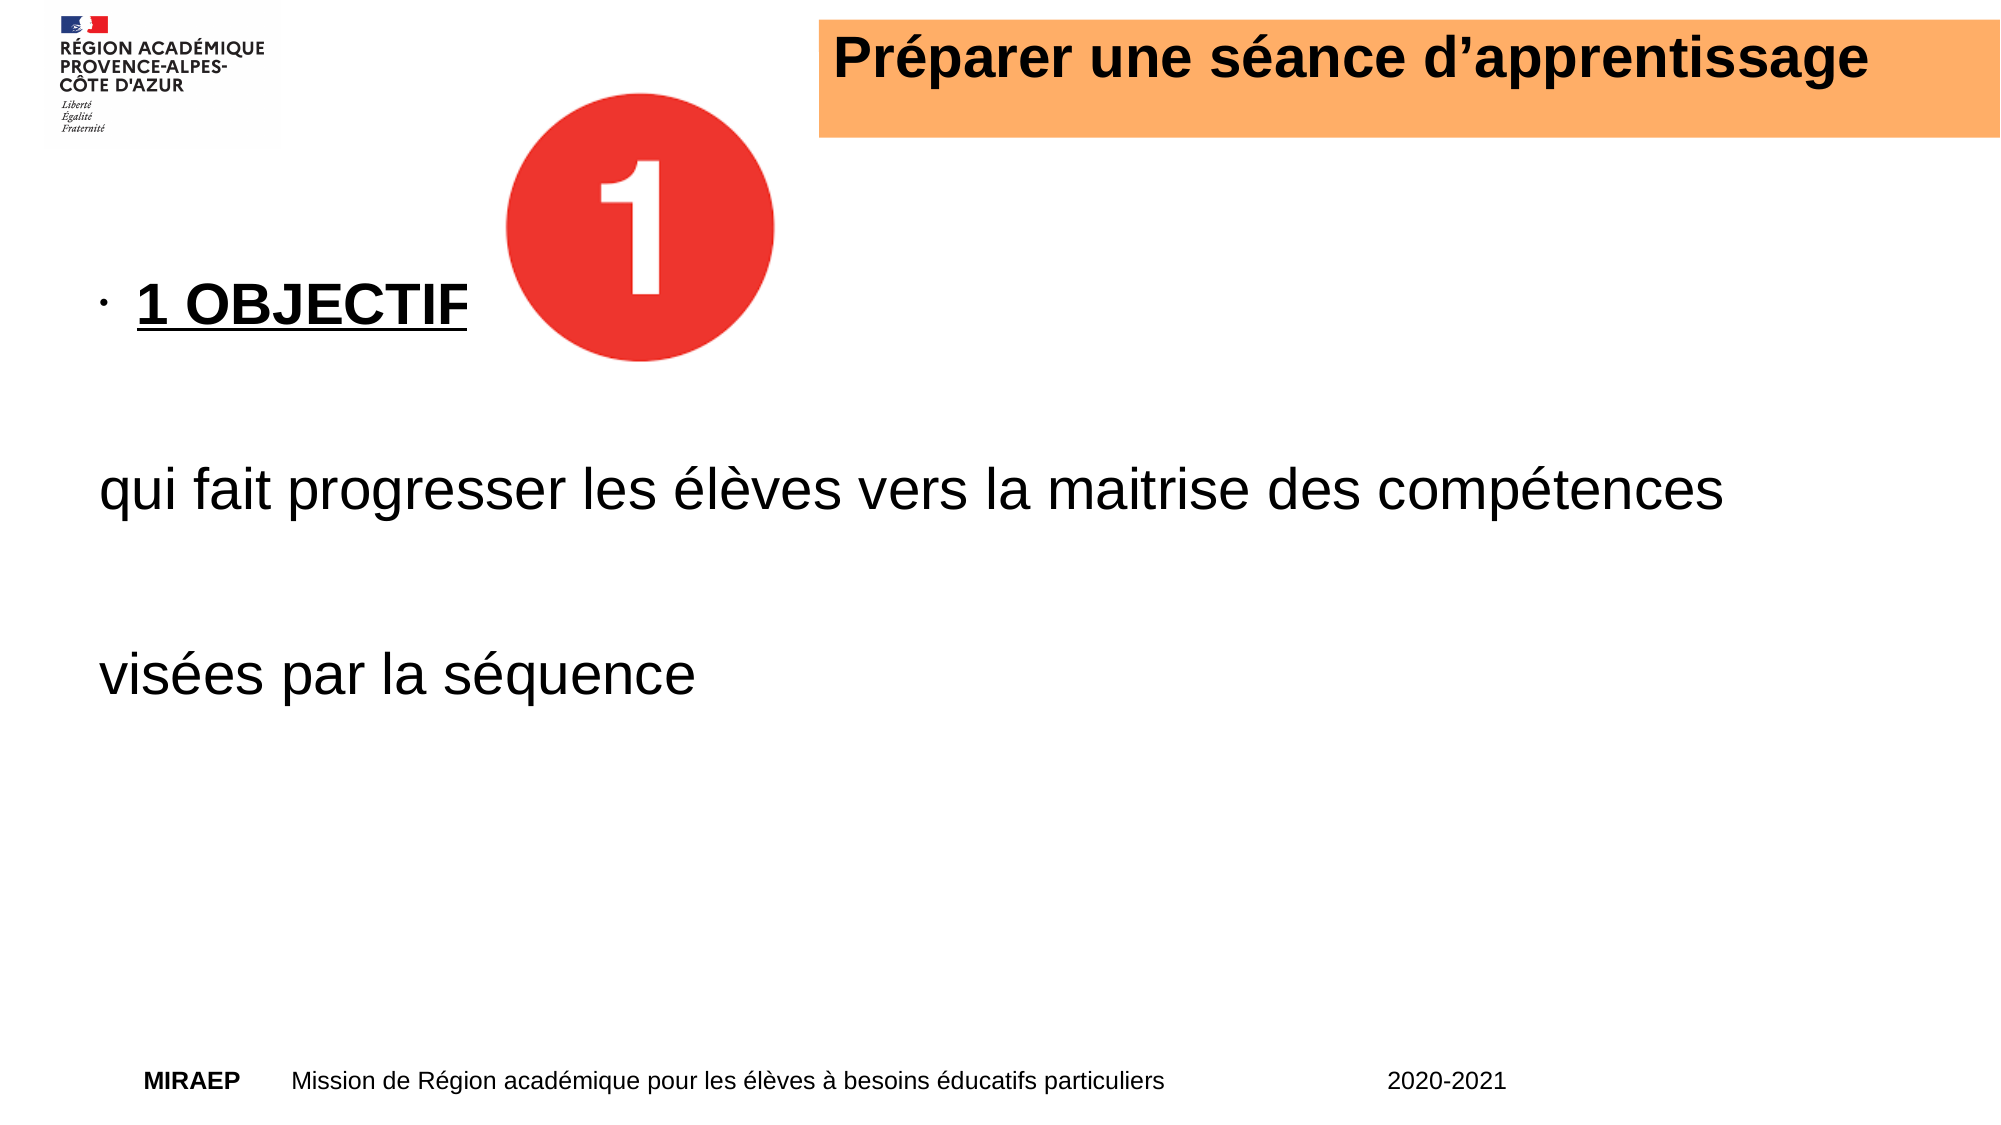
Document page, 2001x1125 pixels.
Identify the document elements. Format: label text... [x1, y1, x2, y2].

list 1 OBJECTIF qui fait progresser les élèves vers la maitrise des compétences visées par la séquence [84, 267, 1916, 858]
title Préparer une séance d’apprentissage [818, 19, 2000, 138]
picture [467, 52, 819, 404]
picture [44, 0, 281, 149]
